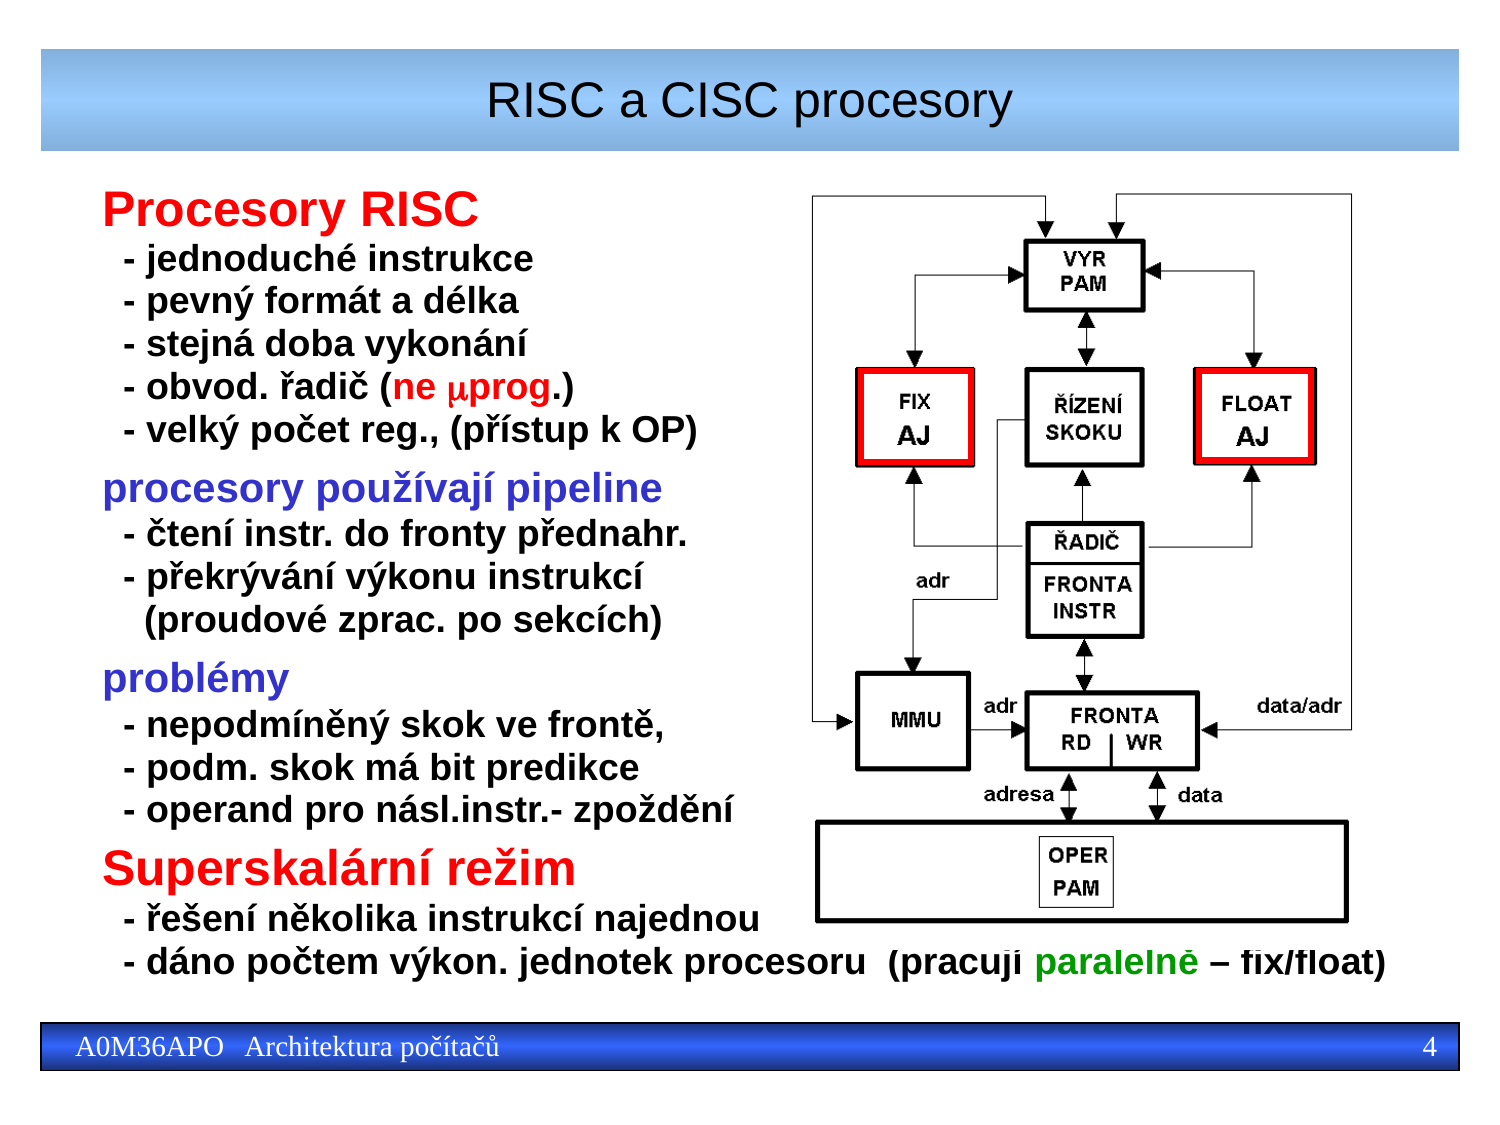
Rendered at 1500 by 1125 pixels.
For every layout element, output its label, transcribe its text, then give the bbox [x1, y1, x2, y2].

text_box Procesory RISC - jednoduché instrukce - pevný formát a délka - stejná doba vykonání - obvod. řadič (ne prog.) - velký počet reg., (přístup k OP) procesory používají pipeline - čtení instr. do fronty přednahr. - překrývání výkonu instrukcí (proudové zprac. po sekcích) problémy - nepodmíněný skok ve frontě, - podm. skok má bit predikce - operand pro násl.instr.- zpoždění Superskalární režim - řešení několika instrukcí najednou - dáno počtem výkon. jednotek procesoru (pracují paralelně – fix/float) [87, 182, 1425, 1029]
title RISC a CISC procesory [41, 49, 1459, 151]
picture [776, 174, 1388, 950]
